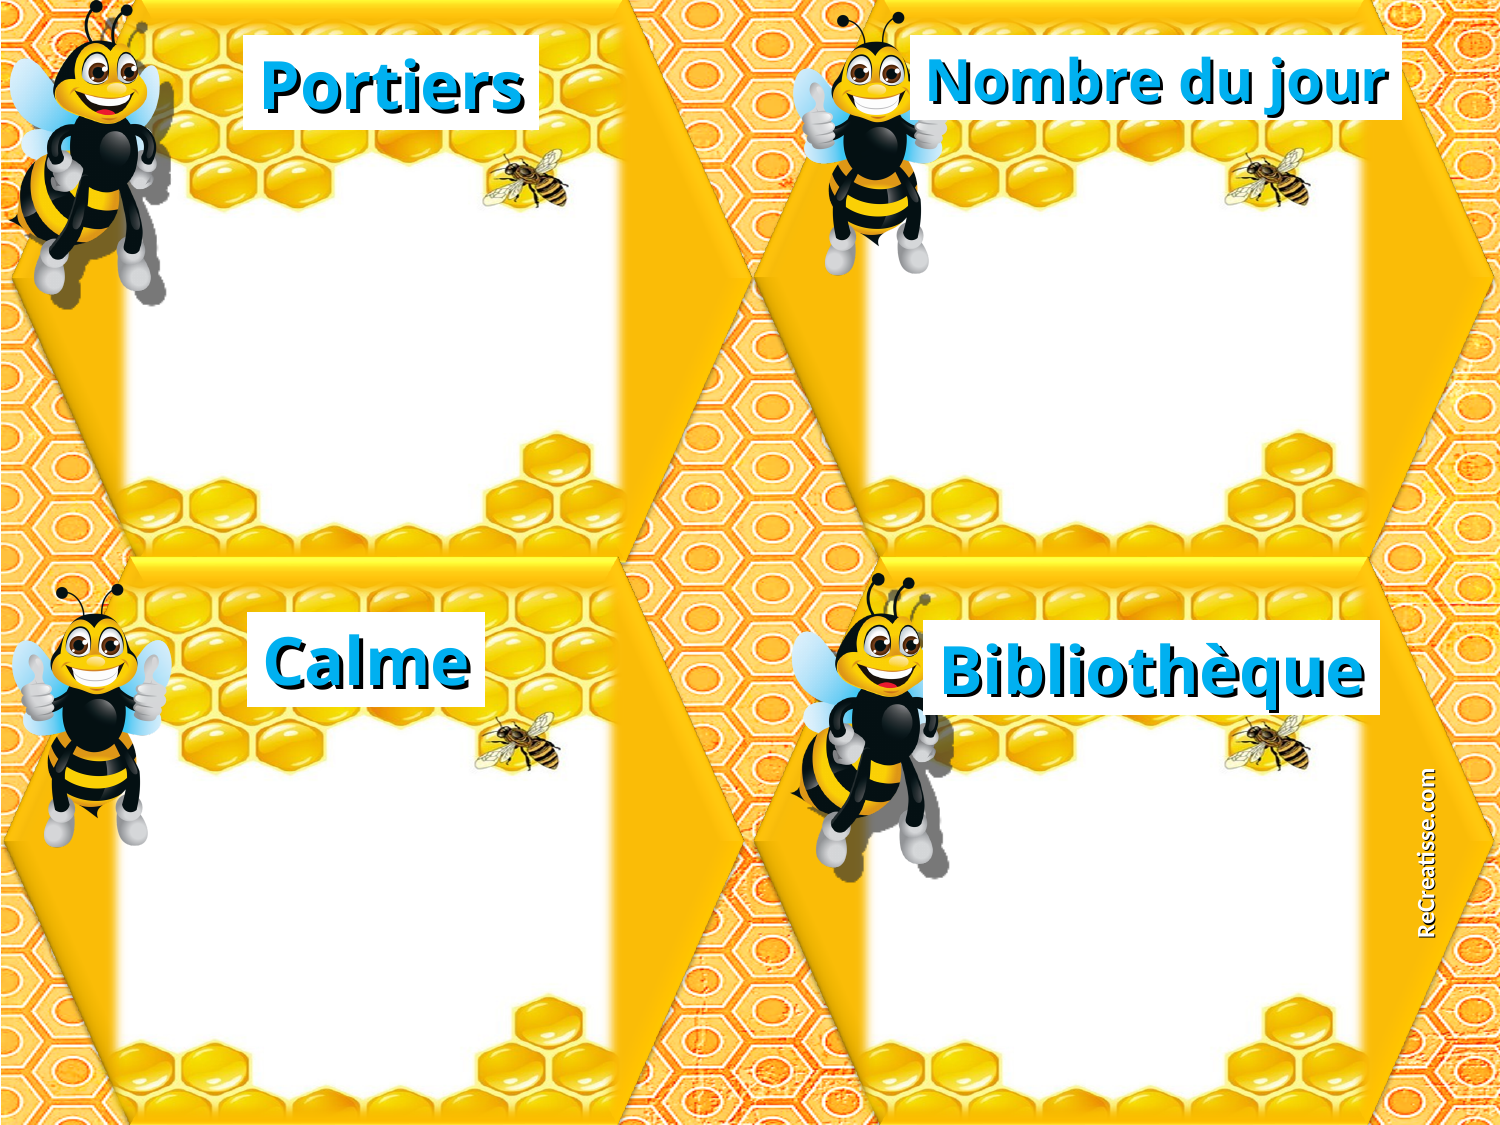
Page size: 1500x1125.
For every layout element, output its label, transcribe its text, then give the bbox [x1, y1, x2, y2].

text_box Portiers [243, 35, 539, 130]
text_box ReCreatisse.com [1402, 753, 1447, 954]
picture [0, 0, 1500, 1125]
text_box Nombre du jour [910, 35, 1402, 120]
text_box Bibliothèque [923, 620, 1380, 715]
text_box Calme [247, 612, 485, 707]
